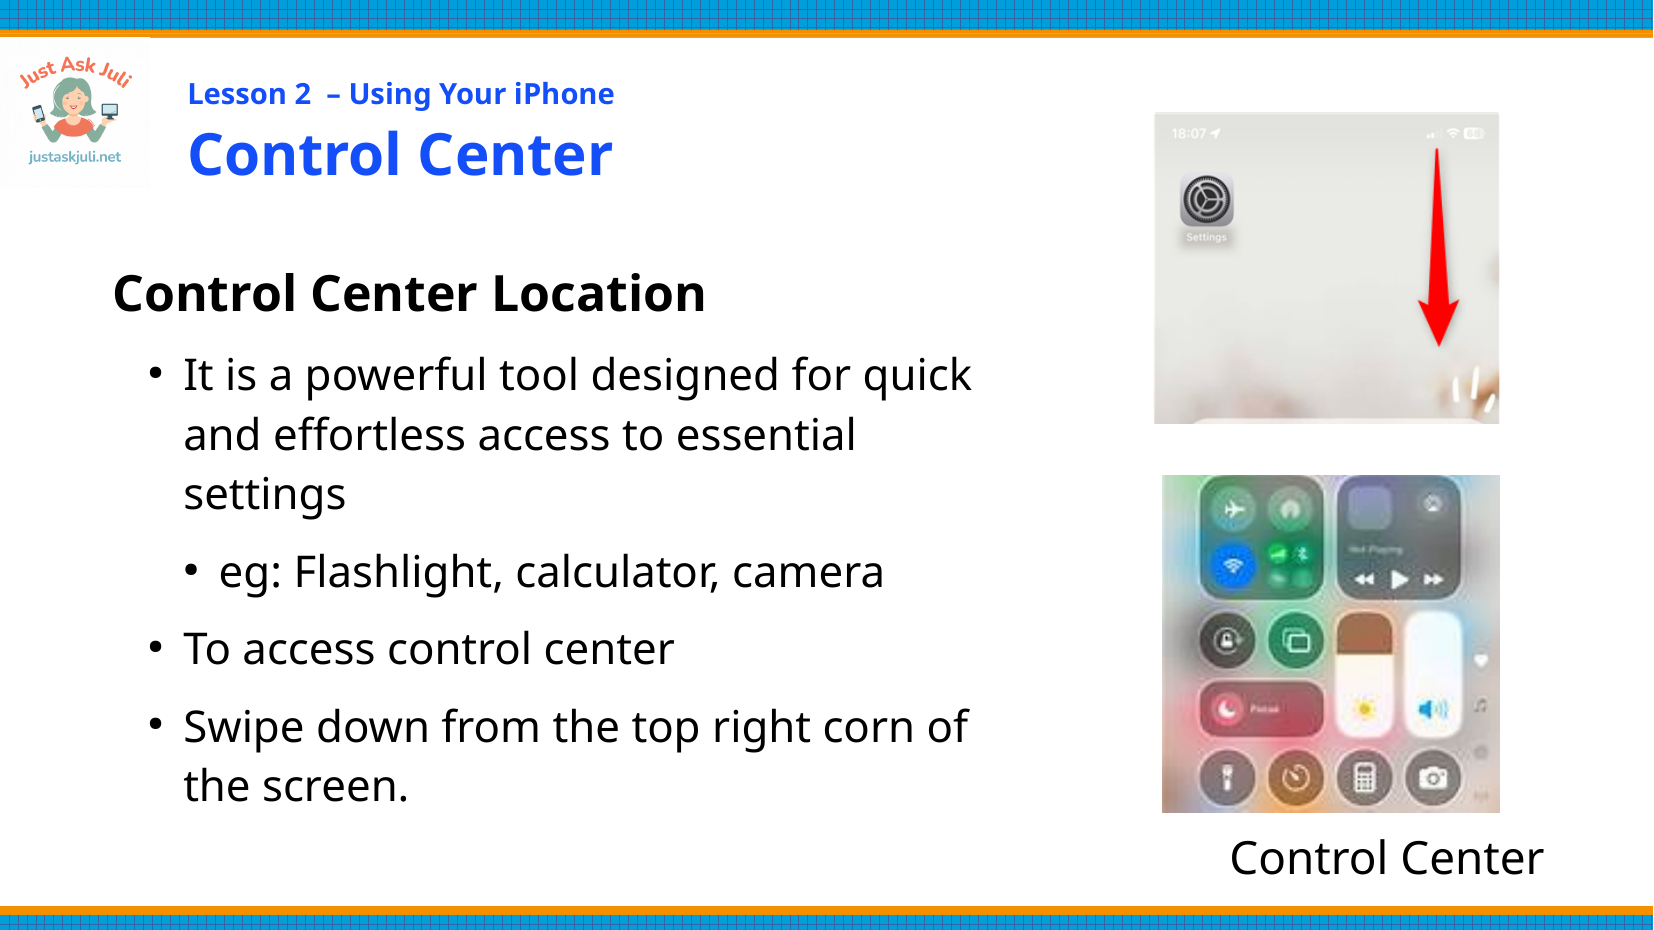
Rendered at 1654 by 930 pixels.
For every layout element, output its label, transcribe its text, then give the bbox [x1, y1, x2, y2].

picture [1162, 475, 1500, 813]
picture [1153, 112, 1500, 424]
text_box Control Center [1199, 812, 1575, 900]
text_box Control Center Location It is a powerful tool designed for quick and effortless access to essential settings eg: Flashlight, calculator, camera To access control center Swipe down from the top right corn of the screen. [112, 247, 1013, 825]
picture [0, 37, 150, 188]
text_box Lesson 2 – Using Your iPhone Control Center [187, 67, 780, 199]
